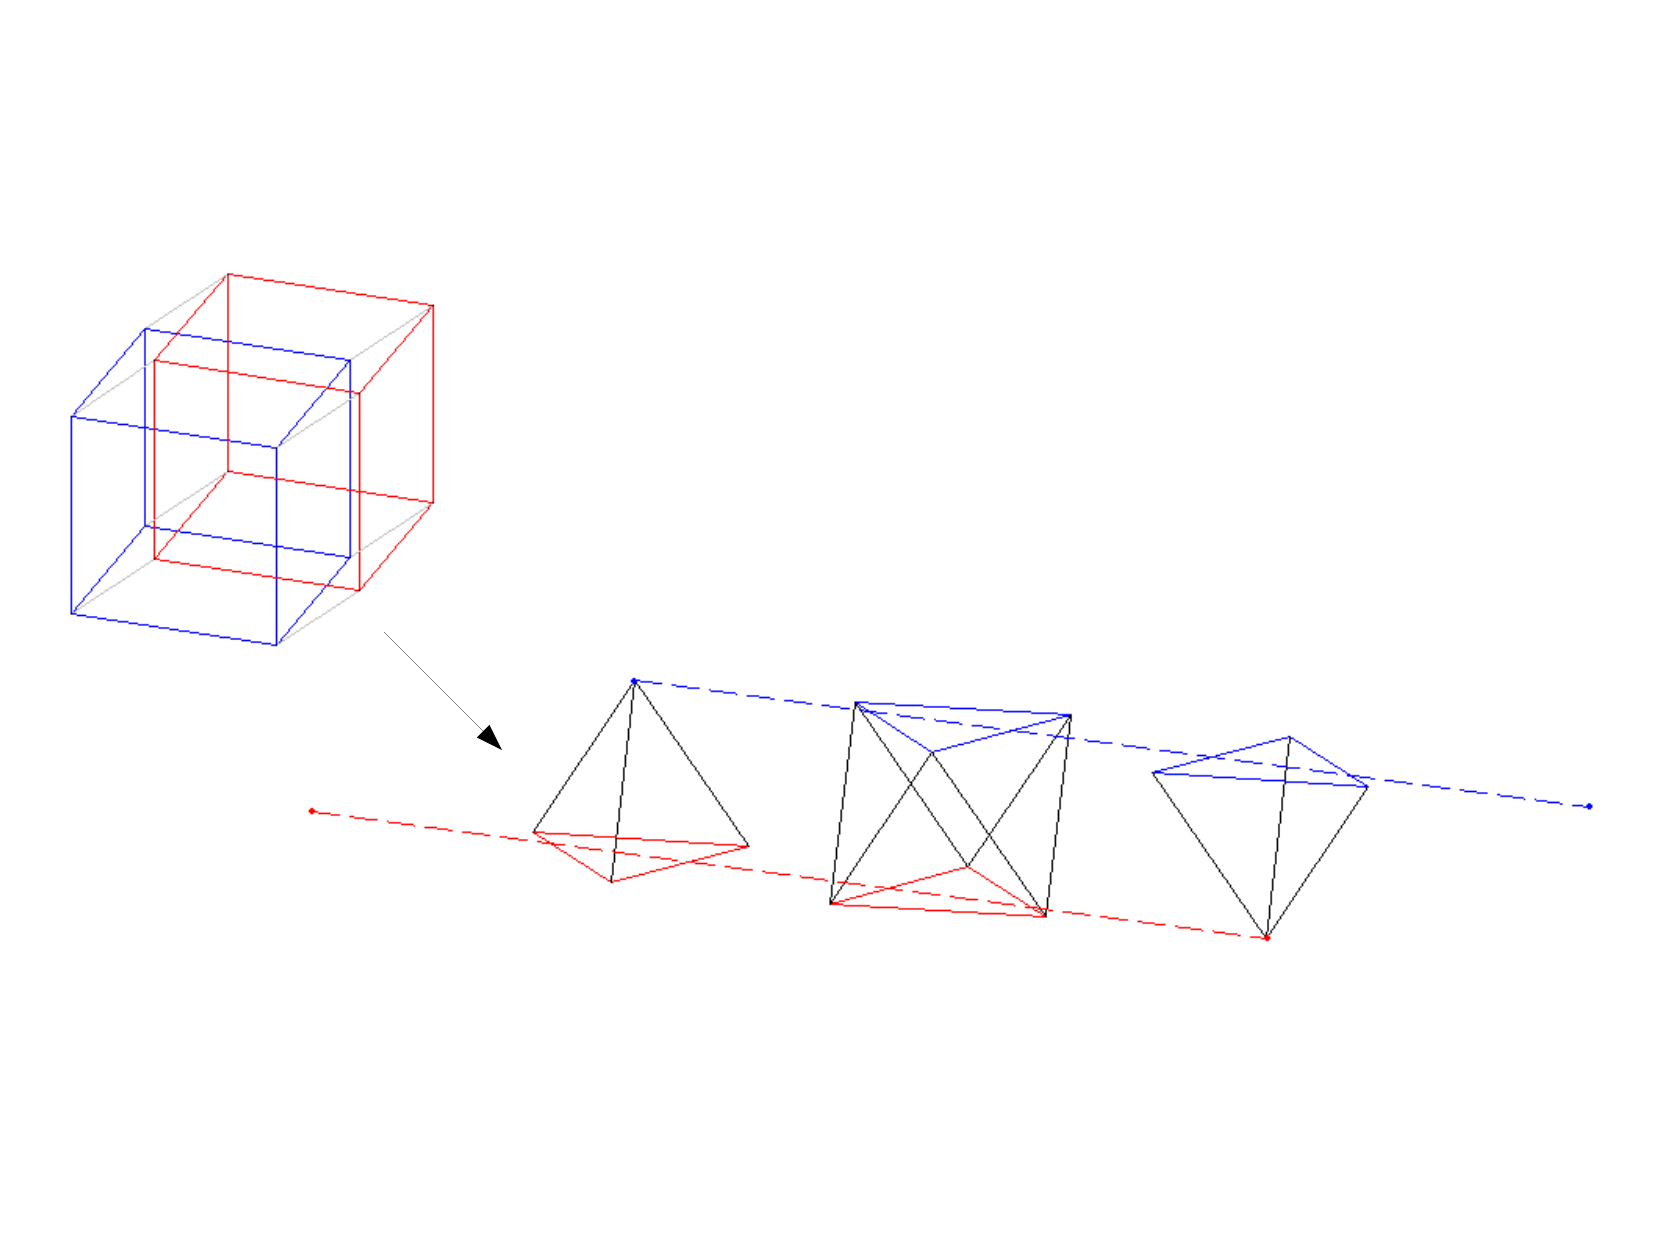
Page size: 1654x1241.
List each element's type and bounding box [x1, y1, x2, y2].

picture [63, 258, 439, 651]
picture [295, 672, 1599, 957]
